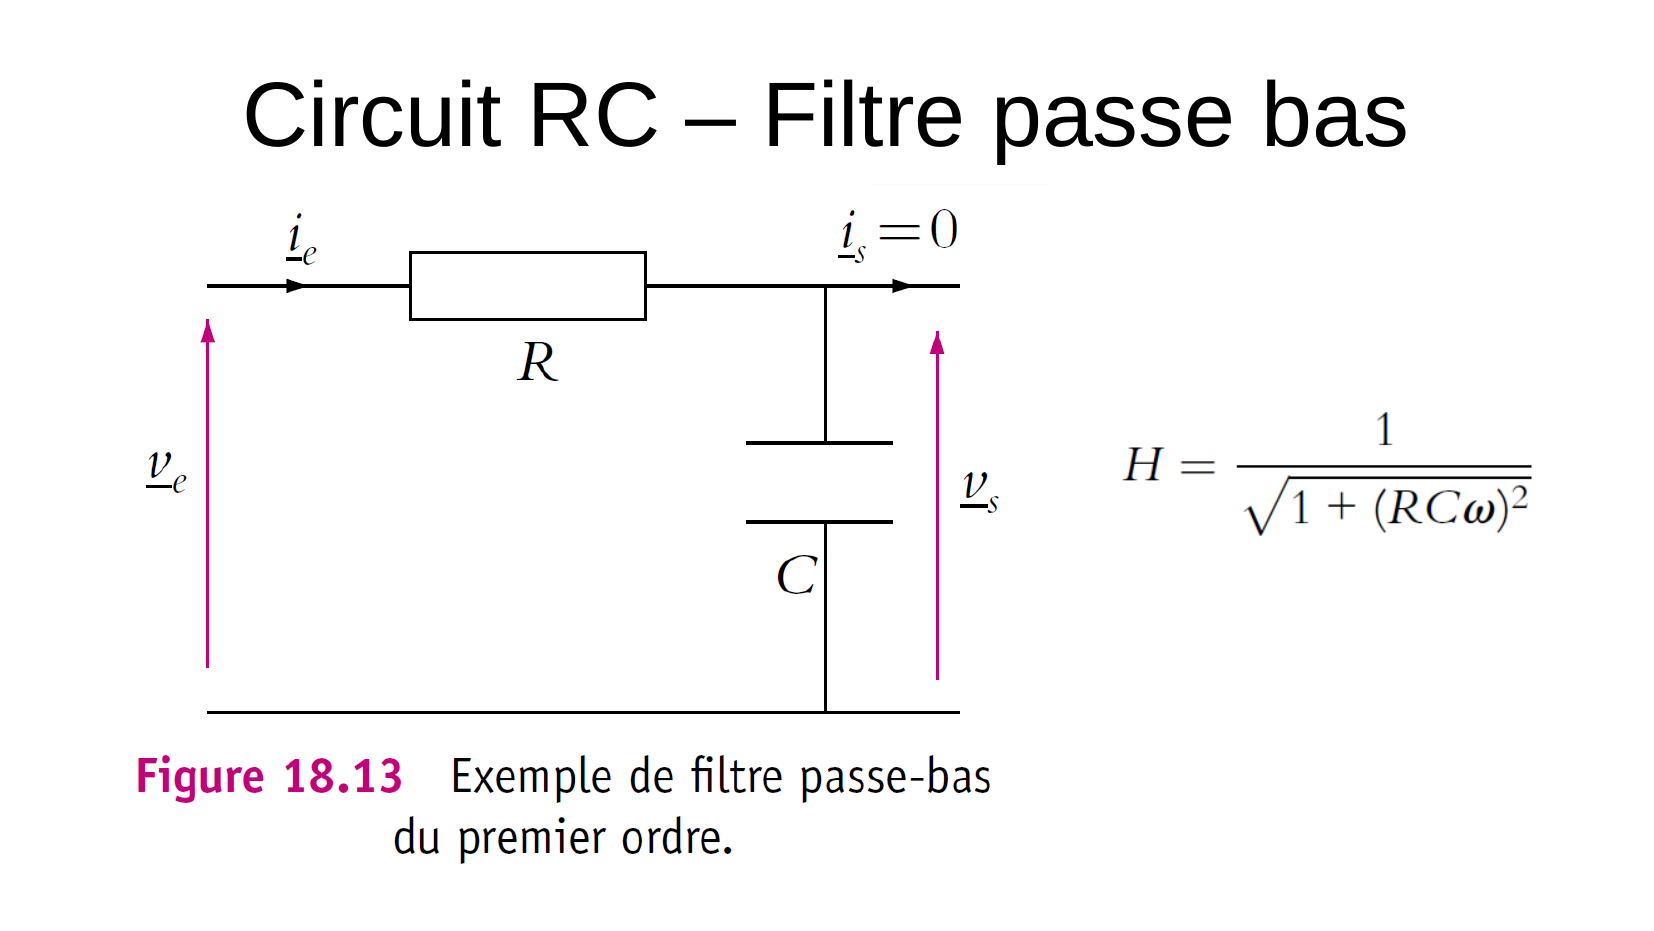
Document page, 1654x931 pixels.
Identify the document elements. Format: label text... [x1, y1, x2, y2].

title Circuit RC – Filtre passe bas [82, 37, 1571, 193]
picture [1074, 377, 1558, 575]
picture [99, 184, 1052, 875]
